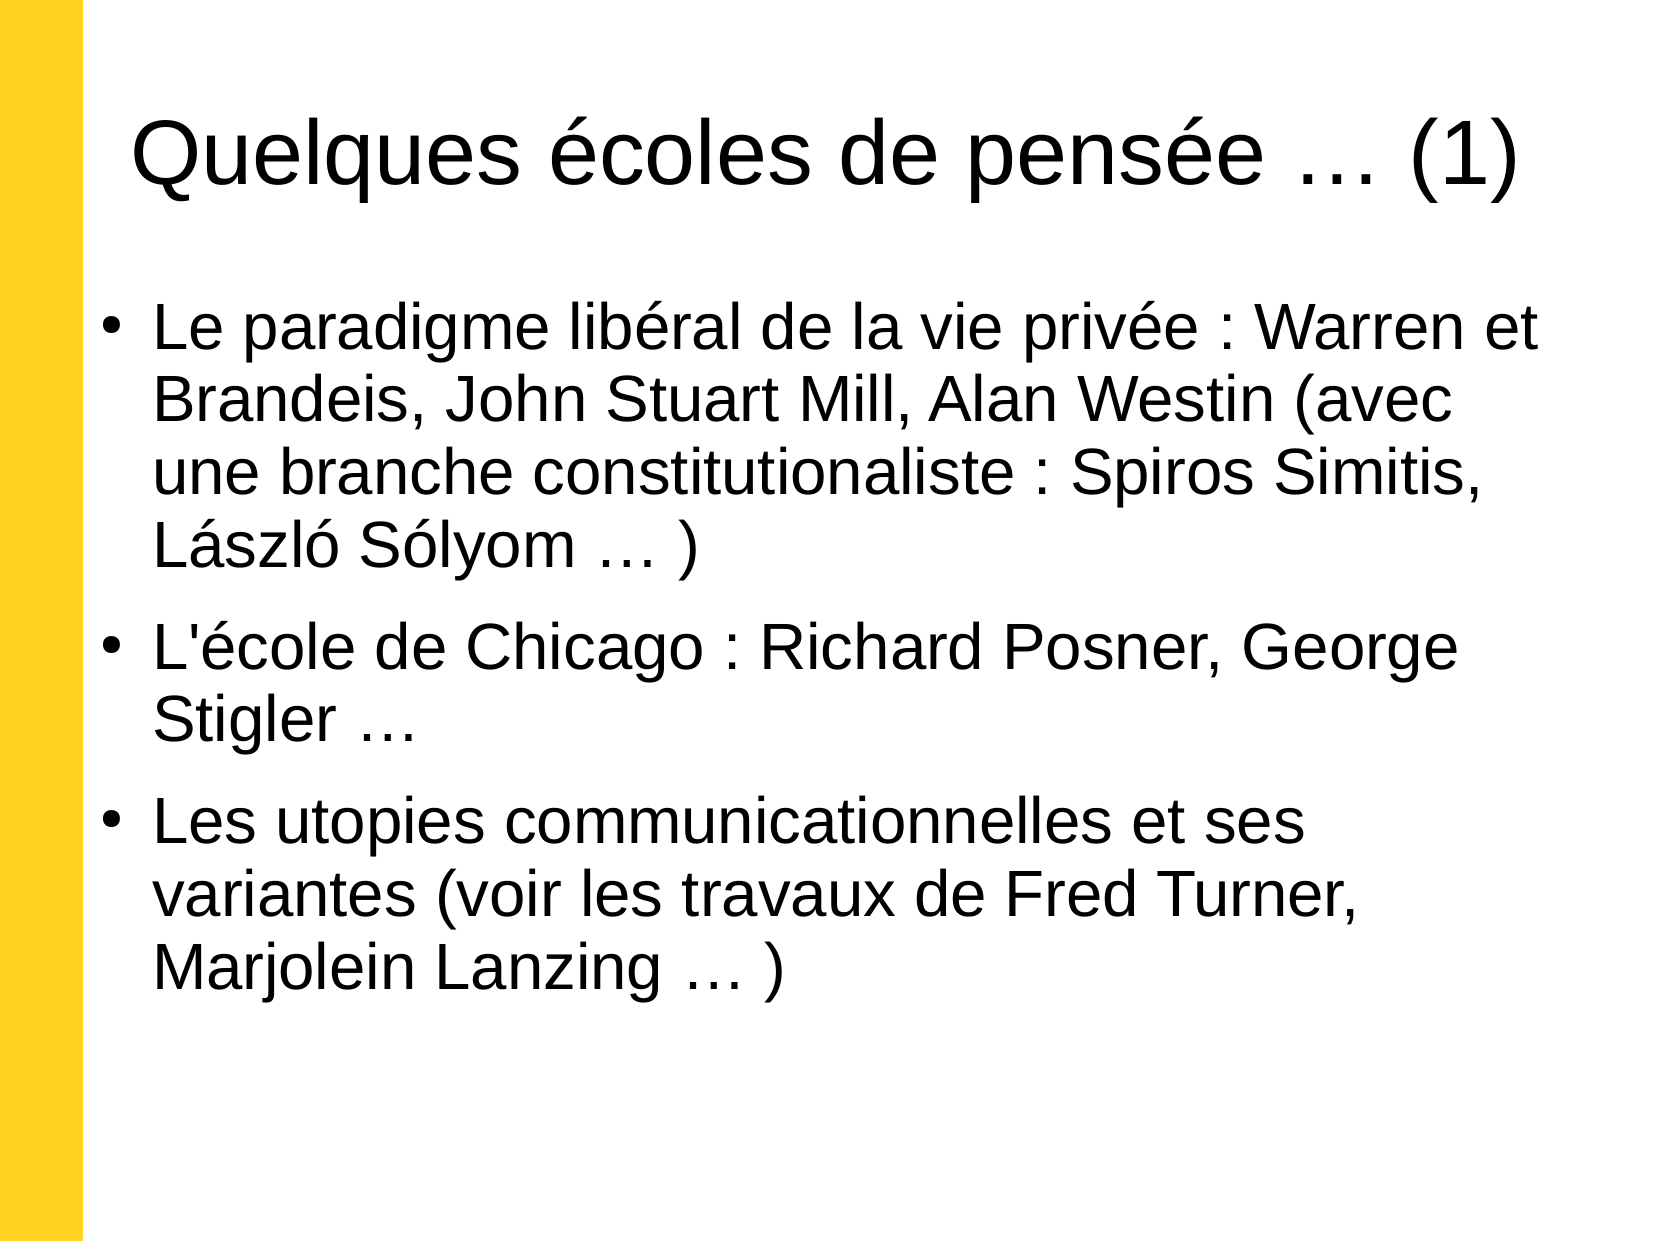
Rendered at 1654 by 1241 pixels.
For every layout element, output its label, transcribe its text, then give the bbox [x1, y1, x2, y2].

list Le paradigme libéral de la vie privée : Warren et Brandeis, John Stuart Mill, Alan Westin (avec une branche constitutionaliste : Spiros Simitis, László Sólyom … ) L'école de Chicago : Richard Posner, George Stigler … Les utopies communicationnelles et ses variantes (voir les travaux de Fred Turner, Marjolein Lanzing … ) [83, 290, 1571, 1010]
title Quelques écoles de pensée … (1) [83, 49, 1571, 257]
text_box [0, 0, 83, 1241]
